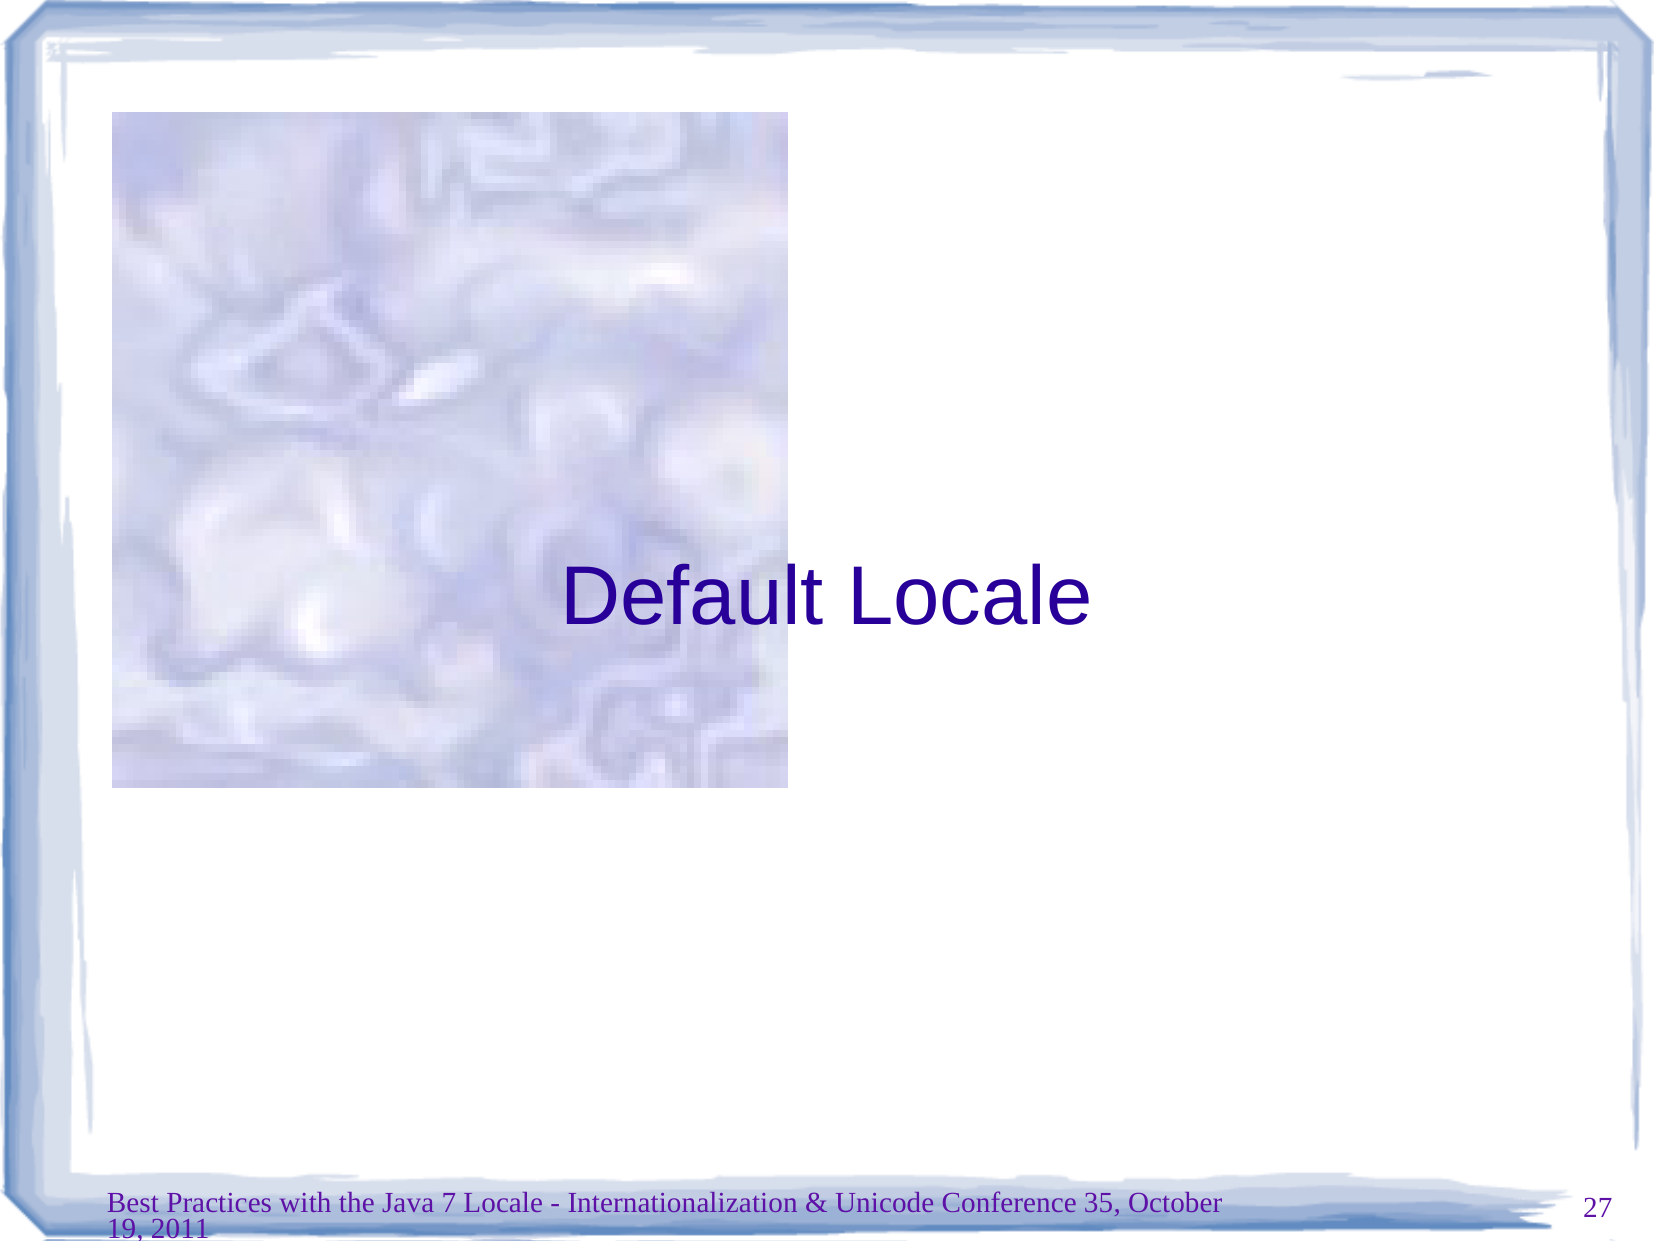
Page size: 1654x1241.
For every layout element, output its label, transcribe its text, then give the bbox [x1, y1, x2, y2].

picture [0, 0, 1654, 1241]
subtitle Default Locale [82, 49, 1571, 1144]
